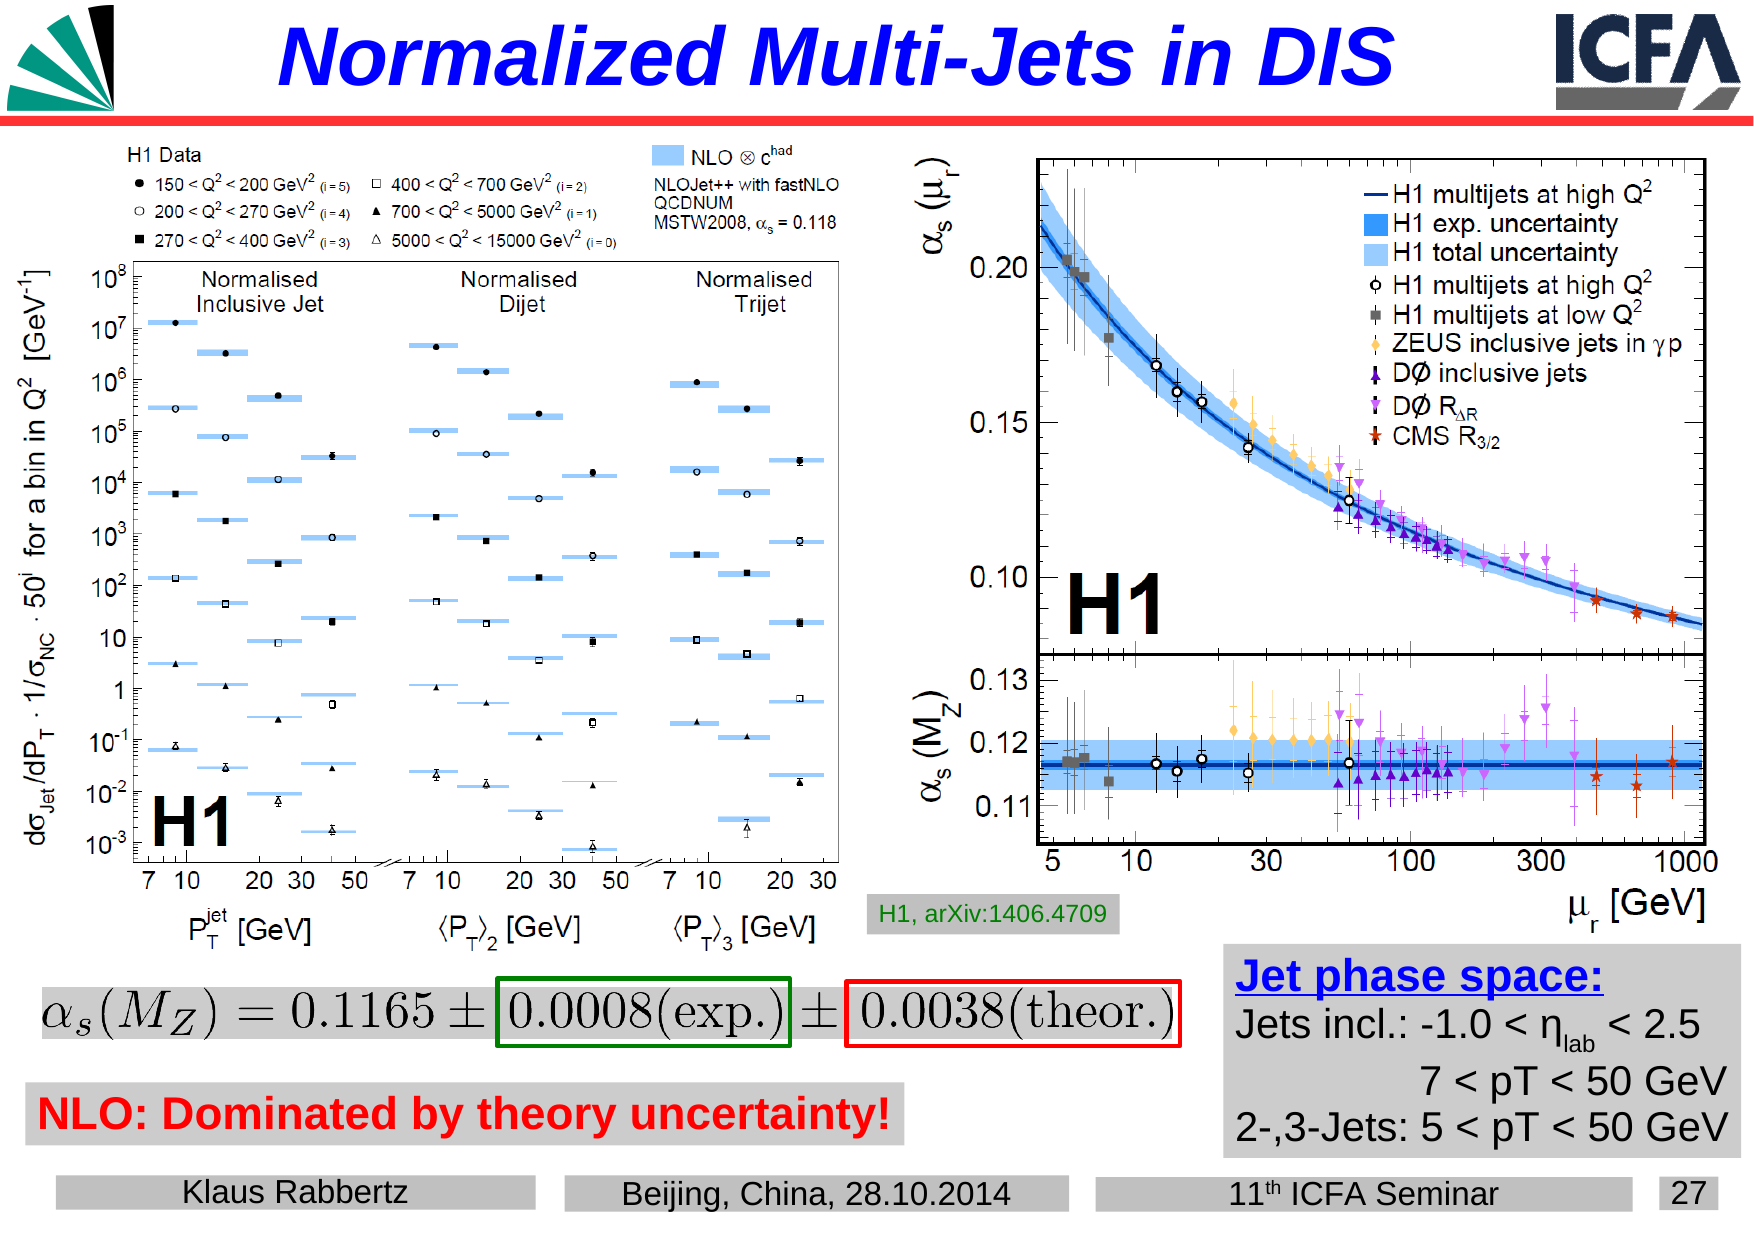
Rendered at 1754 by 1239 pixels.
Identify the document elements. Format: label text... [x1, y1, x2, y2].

picture [7, 5, 114, 112]
text_box H1, arXiv:1406.4709 [866, 894, 1120, 935]
picture [904, 152, 1721, 936]
picture [849, 987, 1173, 1040]
picture [14, 137, 853, 951]
picture [500, 987, 788, 1040]
picture [1600, 14, 1741, 110]
text_box NLO: Dominated by theory uncertainty! [25, 1082, 903, 1146]
text_box Jet phase space: Jets incl.: -1.0 < ηlab < 2.5 7 < pT < 50 GeV 2-,3-Jets: 5 < pT < 50 GeV [1223, 943, 1741, 1158]
picture [792, 987, 844, 1040]
title Normalized Multi-Jets in DIS [153, 0, 1600, 113]
picture [42, 987, 495, 1040]
